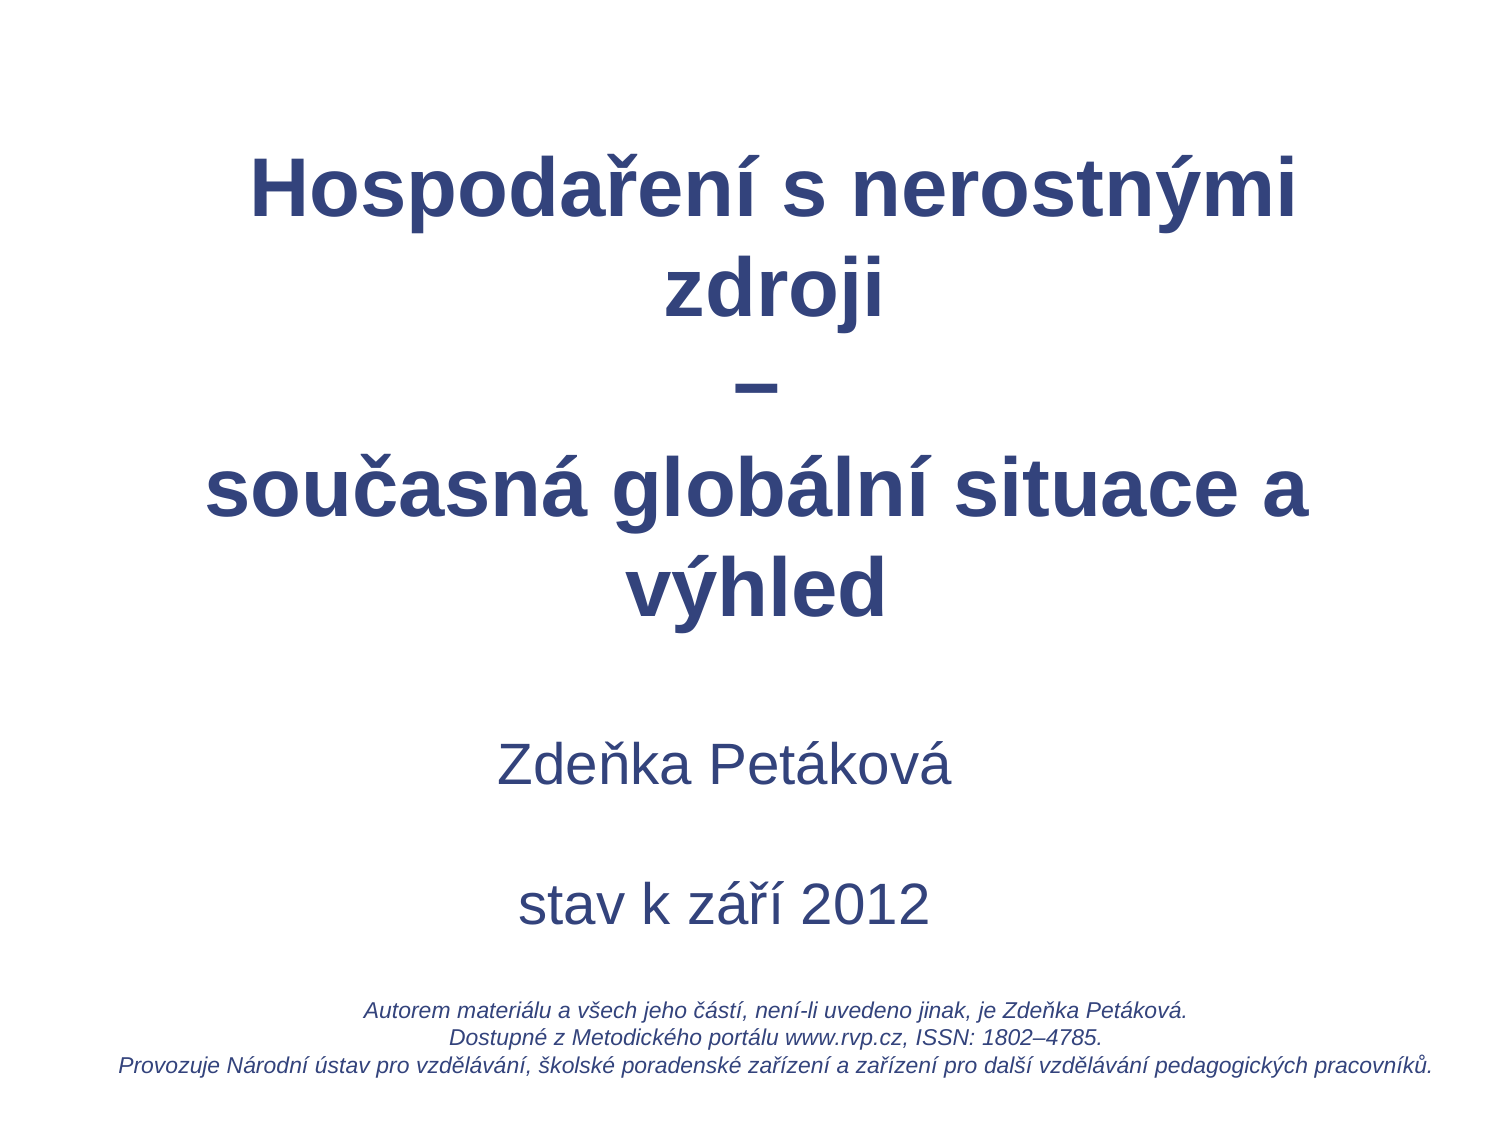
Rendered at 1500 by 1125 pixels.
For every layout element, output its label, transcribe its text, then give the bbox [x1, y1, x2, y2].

title Zdeňka Petáková stav k září 2012 [262, 687, 1188, 976]
text_box Hospodaření s nerostnými zdroji − současná globální situace a výhled [99, 125, 1415, 641]
text_box Autorem materiálu a všech jeho částí, není-li uvedeno jinak, je Zdeňka Petáková. Dostupné z Metodického portálu www.rvp.cz, ISSN: 1802–4785. Provozuje Národní ústav pro vzdělávání, školské poradenské zařízení a zařízení pro další vzdělávání pedagogických pracovníků. [41, 987, 1500, 1086]
